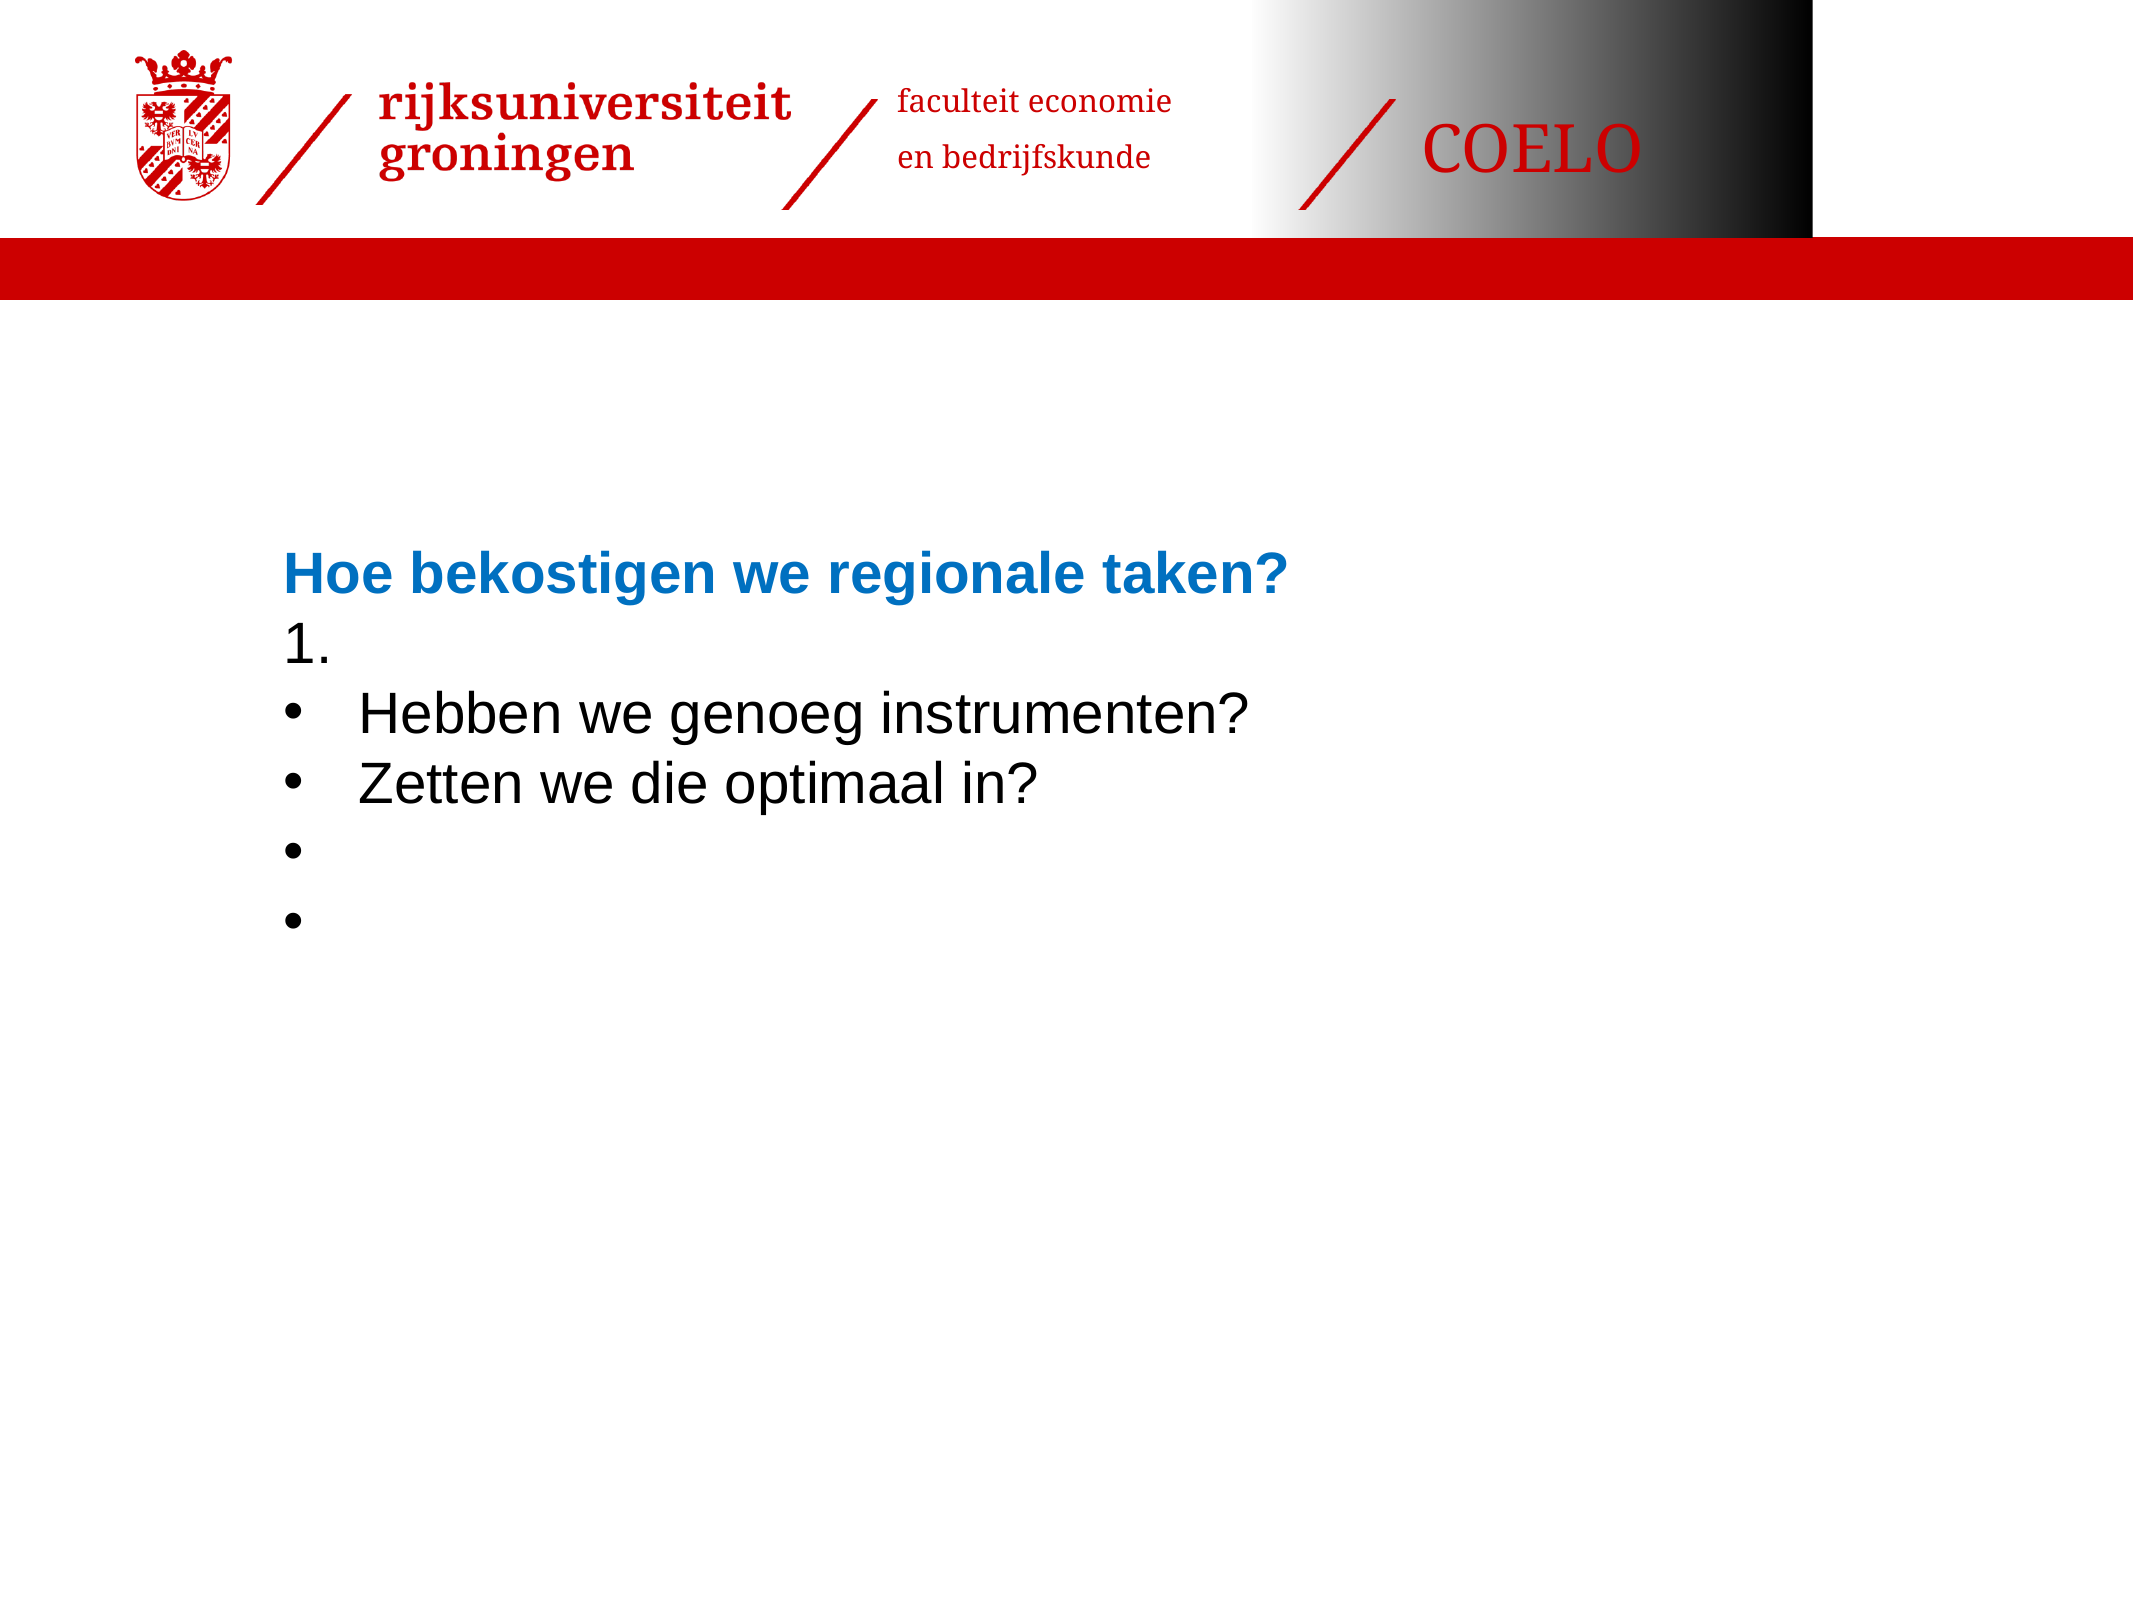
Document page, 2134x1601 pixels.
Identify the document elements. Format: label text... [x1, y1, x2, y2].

picture [135, 50, 878, 210]
text_box Hoe bekostigen we regionale taken? Hebben we genoeg instrumenten? Zetten we die optimaal in? [268, 528, 2134, 968]
picture [1298, 99, 1396, 210]
